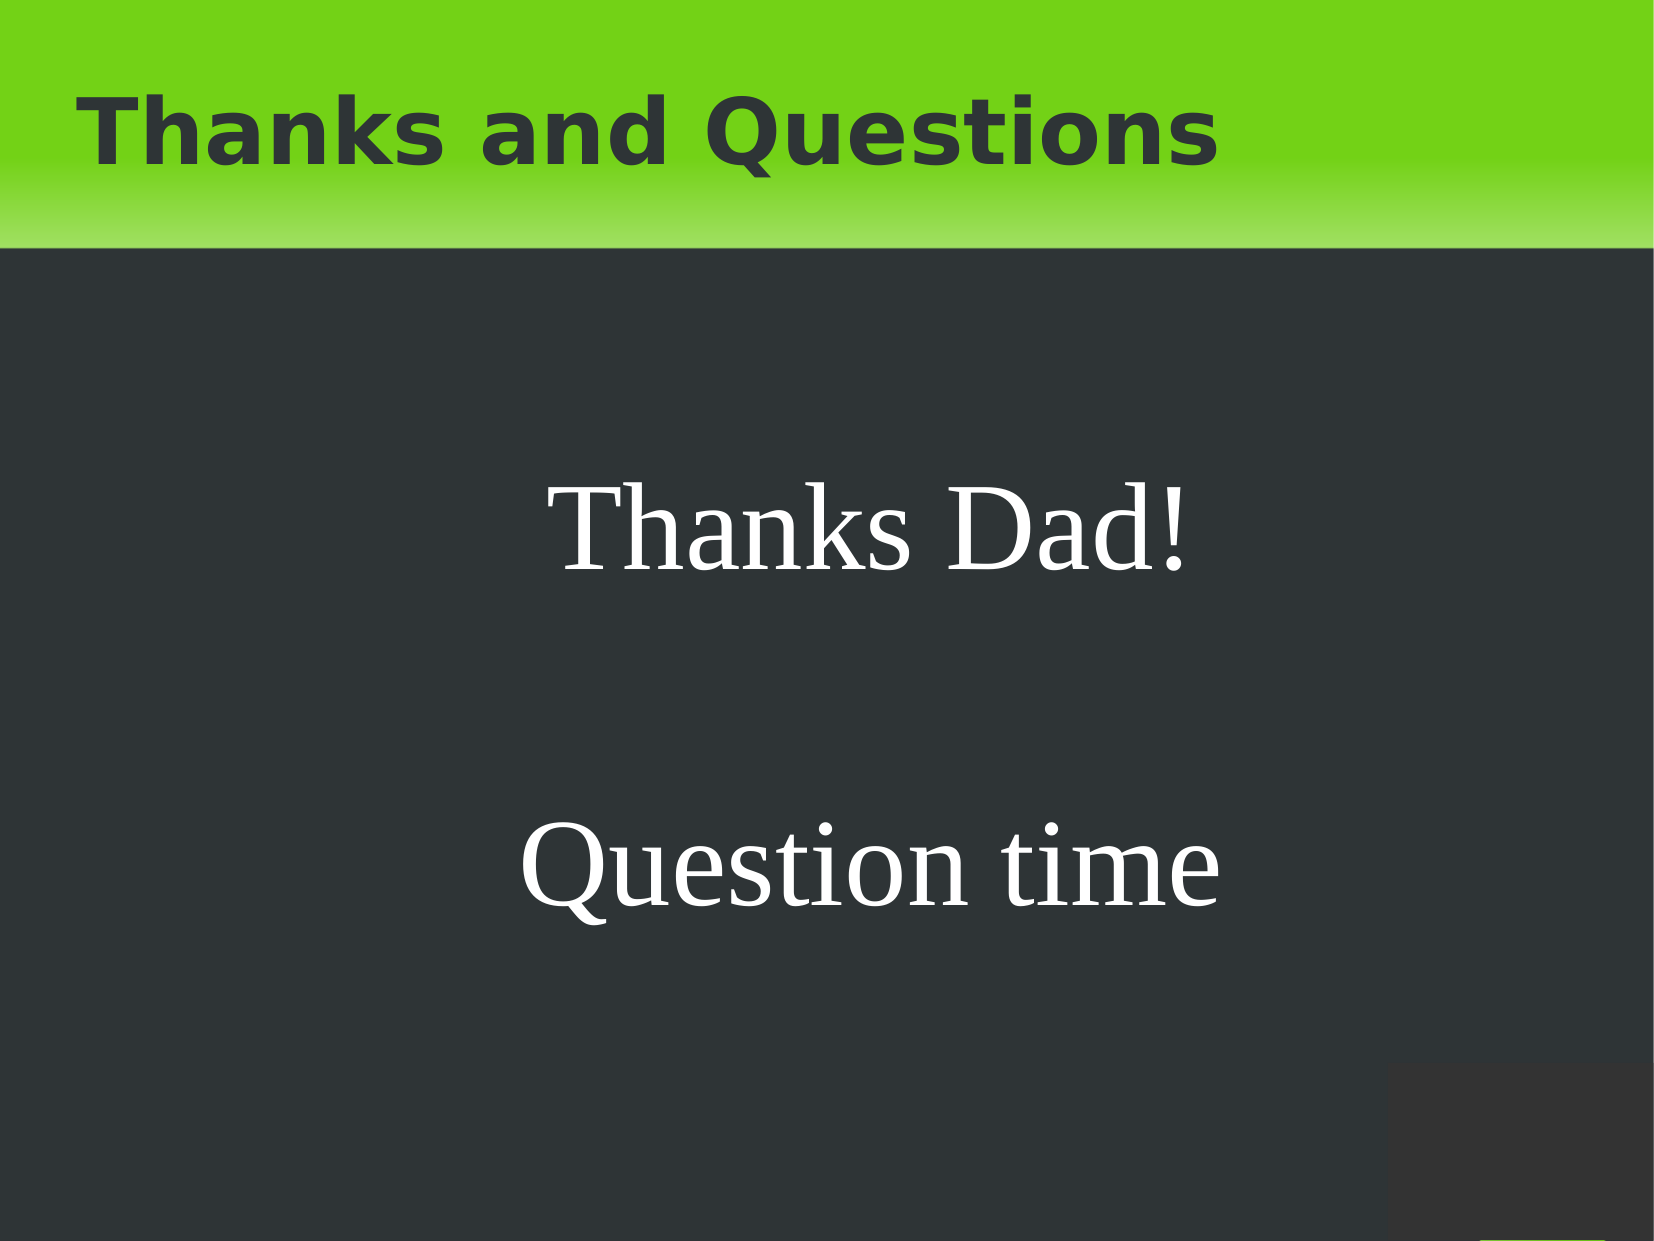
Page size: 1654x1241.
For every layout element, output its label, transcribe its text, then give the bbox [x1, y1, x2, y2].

title Thanks and Questions [76, 29, 1565, 237]
picture [0, 0, 1654, 1241]
list Thanks Dad! Question time [82, 290, 1571, 1109]
